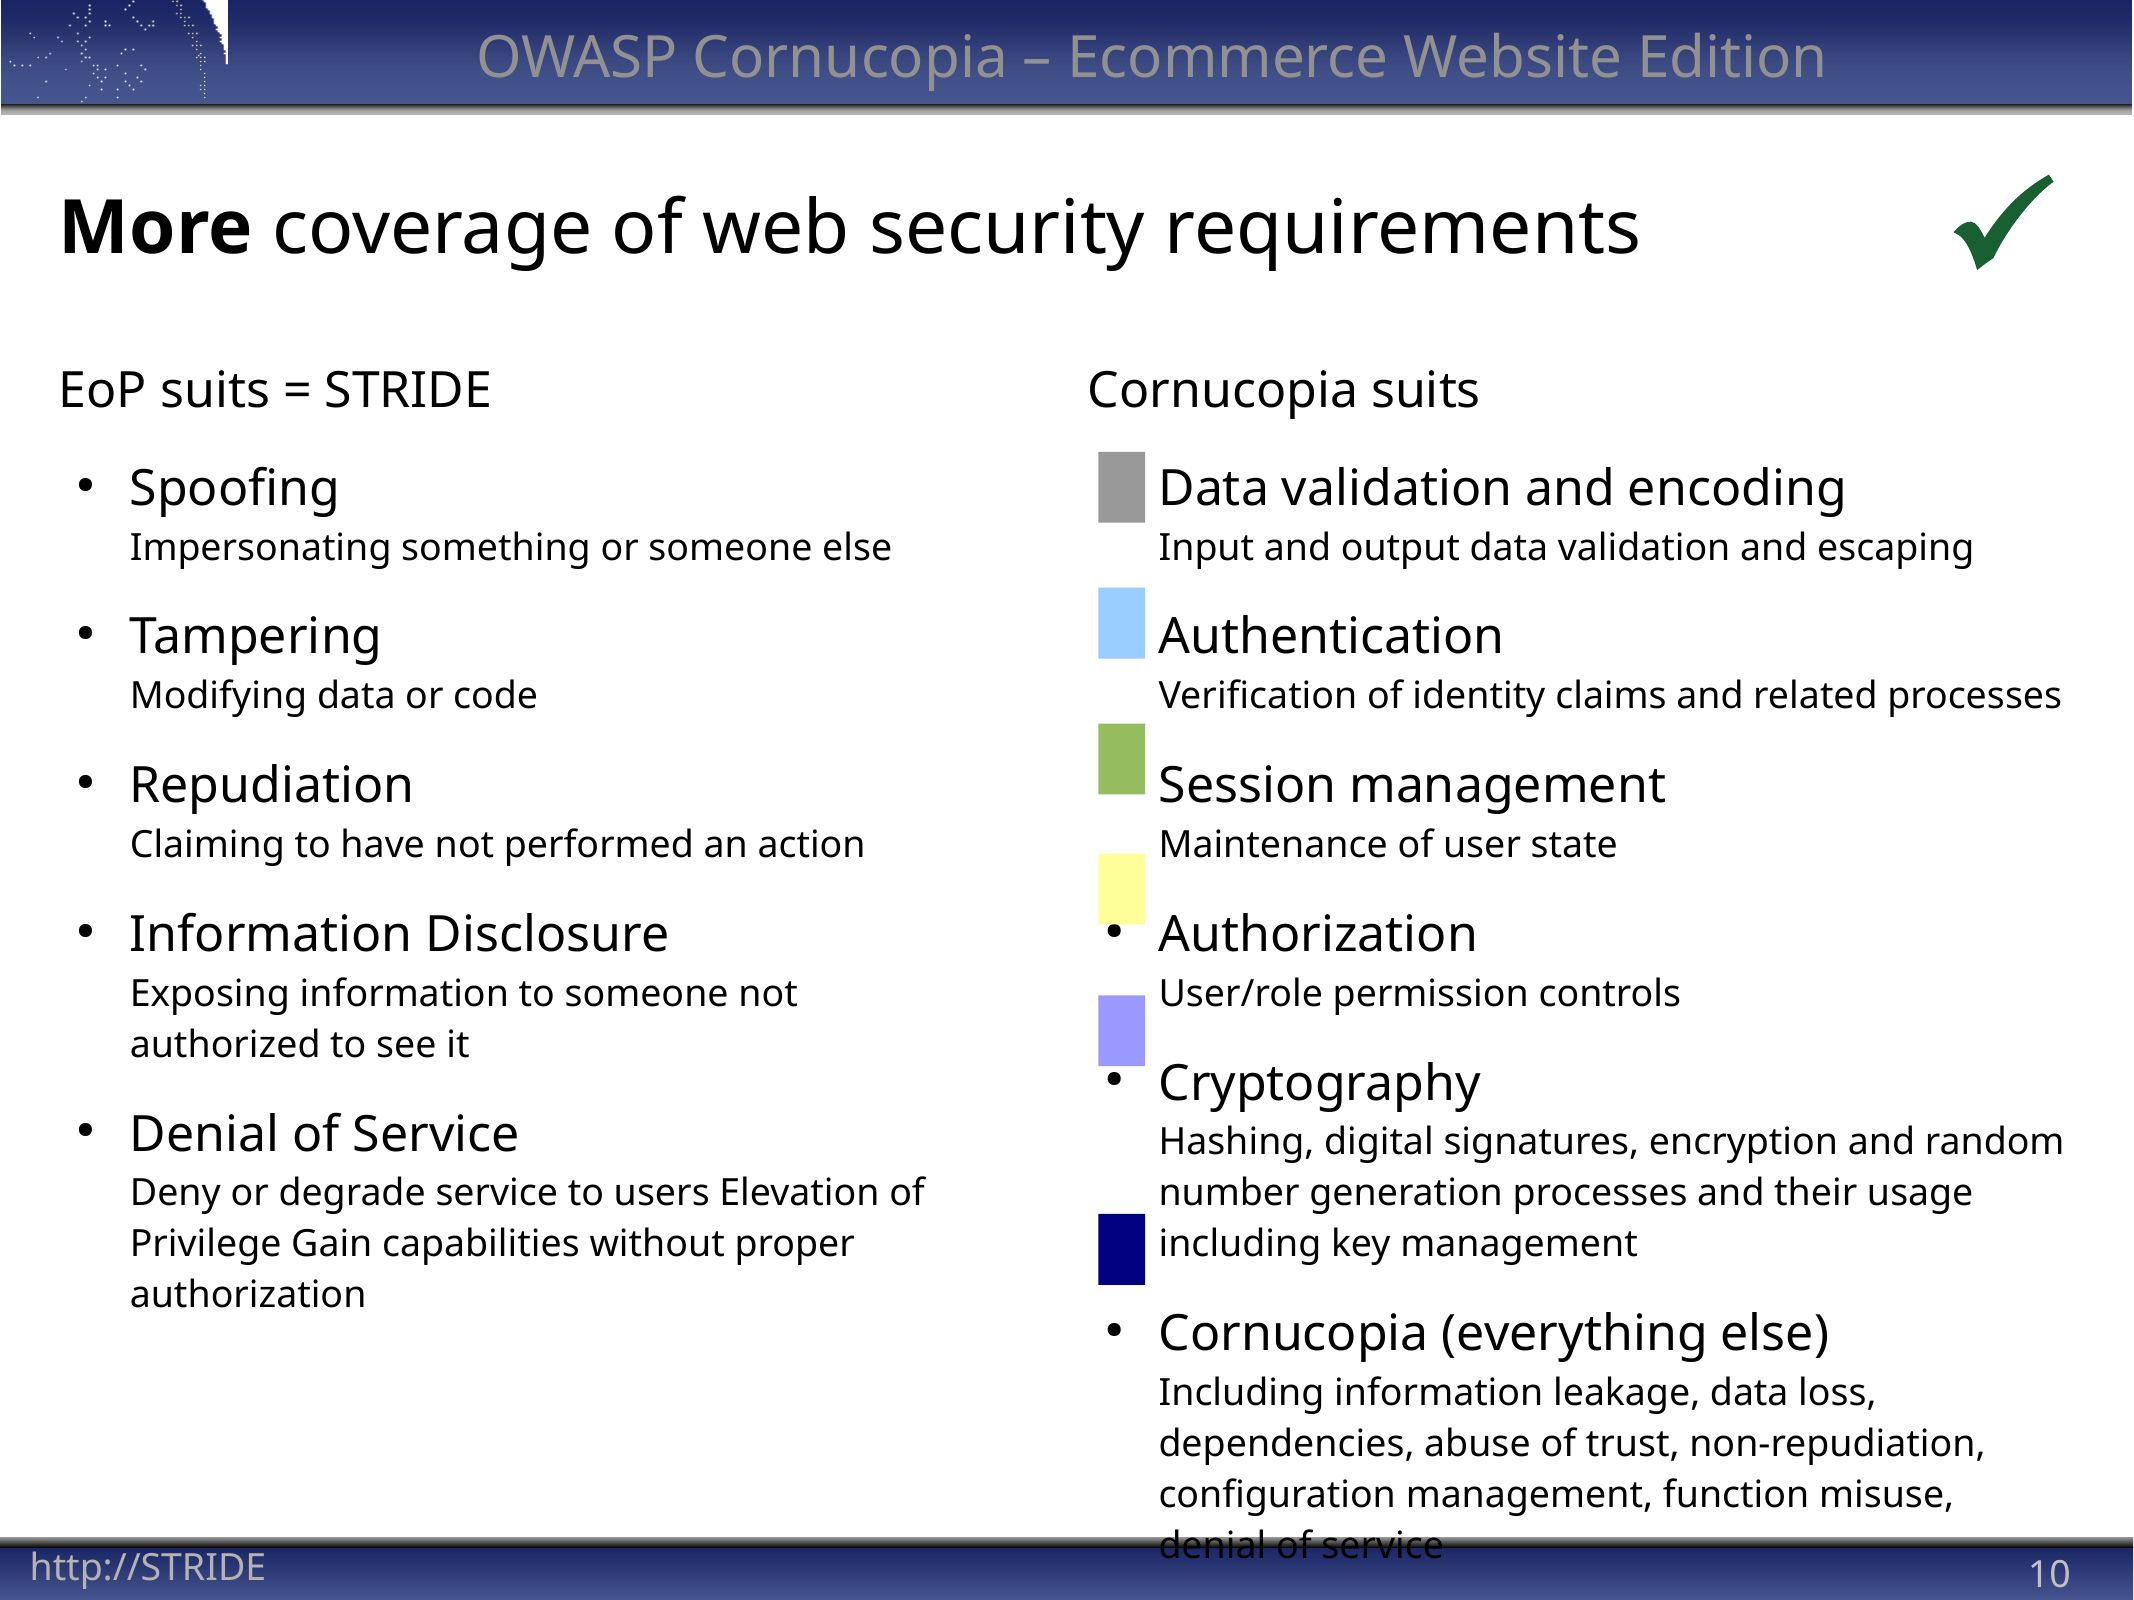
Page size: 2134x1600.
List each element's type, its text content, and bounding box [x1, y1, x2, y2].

list [1098, 995, 1146, 1067]
list http://STRIDE [29, 1540, 2038, 1600]
list [1098, 853, 1146, 925]
list [1098, 1213, 1146, 1285]
list ü [1730, 177, 2061, 325]
list [1098, 451, 1146, 523]
list EoP suits = STRIDE Spoofing Impersonating something or someone else Tampering Modifying data or code Repudiation Claiming to have not performed an action Information Disclosure Exposing information to someone not authorized to see it Denial of Service Deny or degrade service to users Elevation of Privilege Gain capabilities without proper authorization [58, 354, 945, 1536]
list [1098, 587, 1146, 659]
list Cornucopia suits Data validation and encoding Input and output data validation and escaping Authentication Verification of identity claims and related processes Session management Maintenance of user state Authorization User/role permission controls Cryptography Hashing, digital signatures, encryption and random number generation processes and their usage including key management Cornucopia (everything else) Including information leakage, data loss, dependencies, abuse of trust, non-repudiation, configuration management, function misuse, denial of service [1087, 354, 2068, 1536]
title More coverage of web security requirements [58, 124, 2126, 325]
list [1098, 723, 1146, 795]
